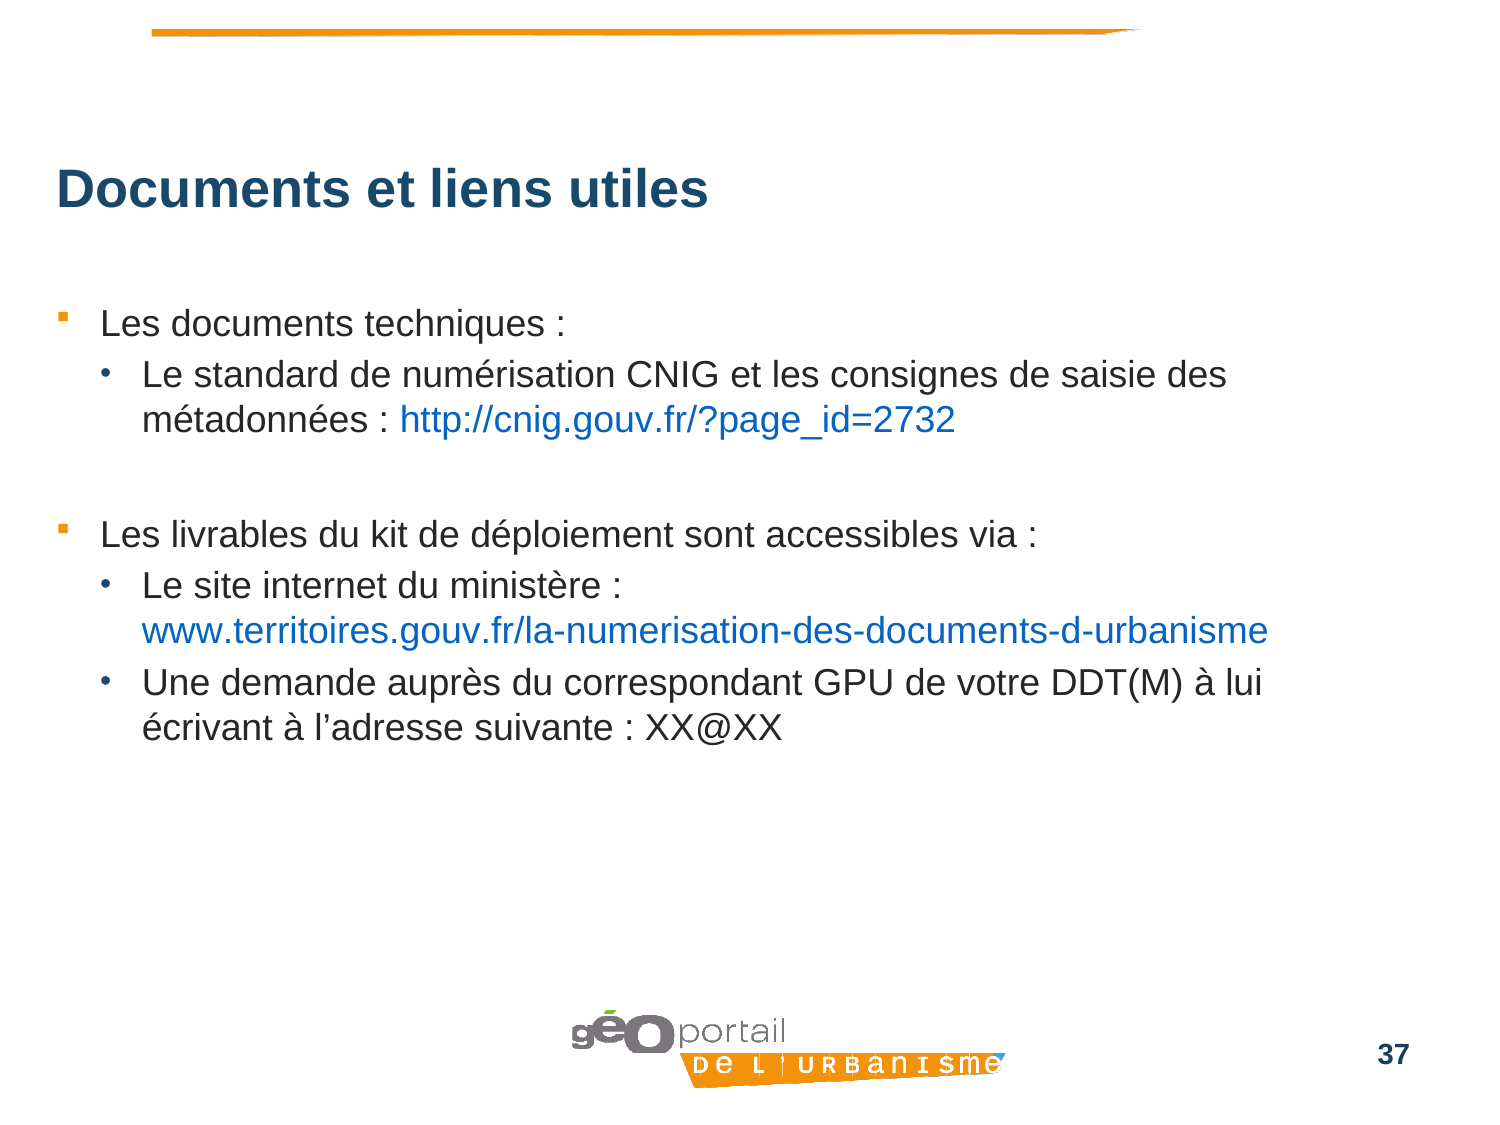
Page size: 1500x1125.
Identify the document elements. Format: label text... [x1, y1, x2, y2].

title Documents et liens utiles [41, 104, 1459, 268]
text_box Les documents techniques : Le standard de numérisation CNIG et les consignes de saisie des métadonnées : http://cnig.gouv.fr/?page_id=2732 Les livrables du kit de déploiement sont accessibles via : Le site internet du ministère : www.territoires.gouv.fr/la-numerisation-des-documents-d-urbanisme Une demande auprès du correspondant GPU de votre DDT(M) à lui écrivant à l’adresse suivante : XX@XX [41, 291, 1392, 989]
text_box <numéro> [1249, 1026, 1426, 1081]
picture [536, 989, 1037, 1125]
